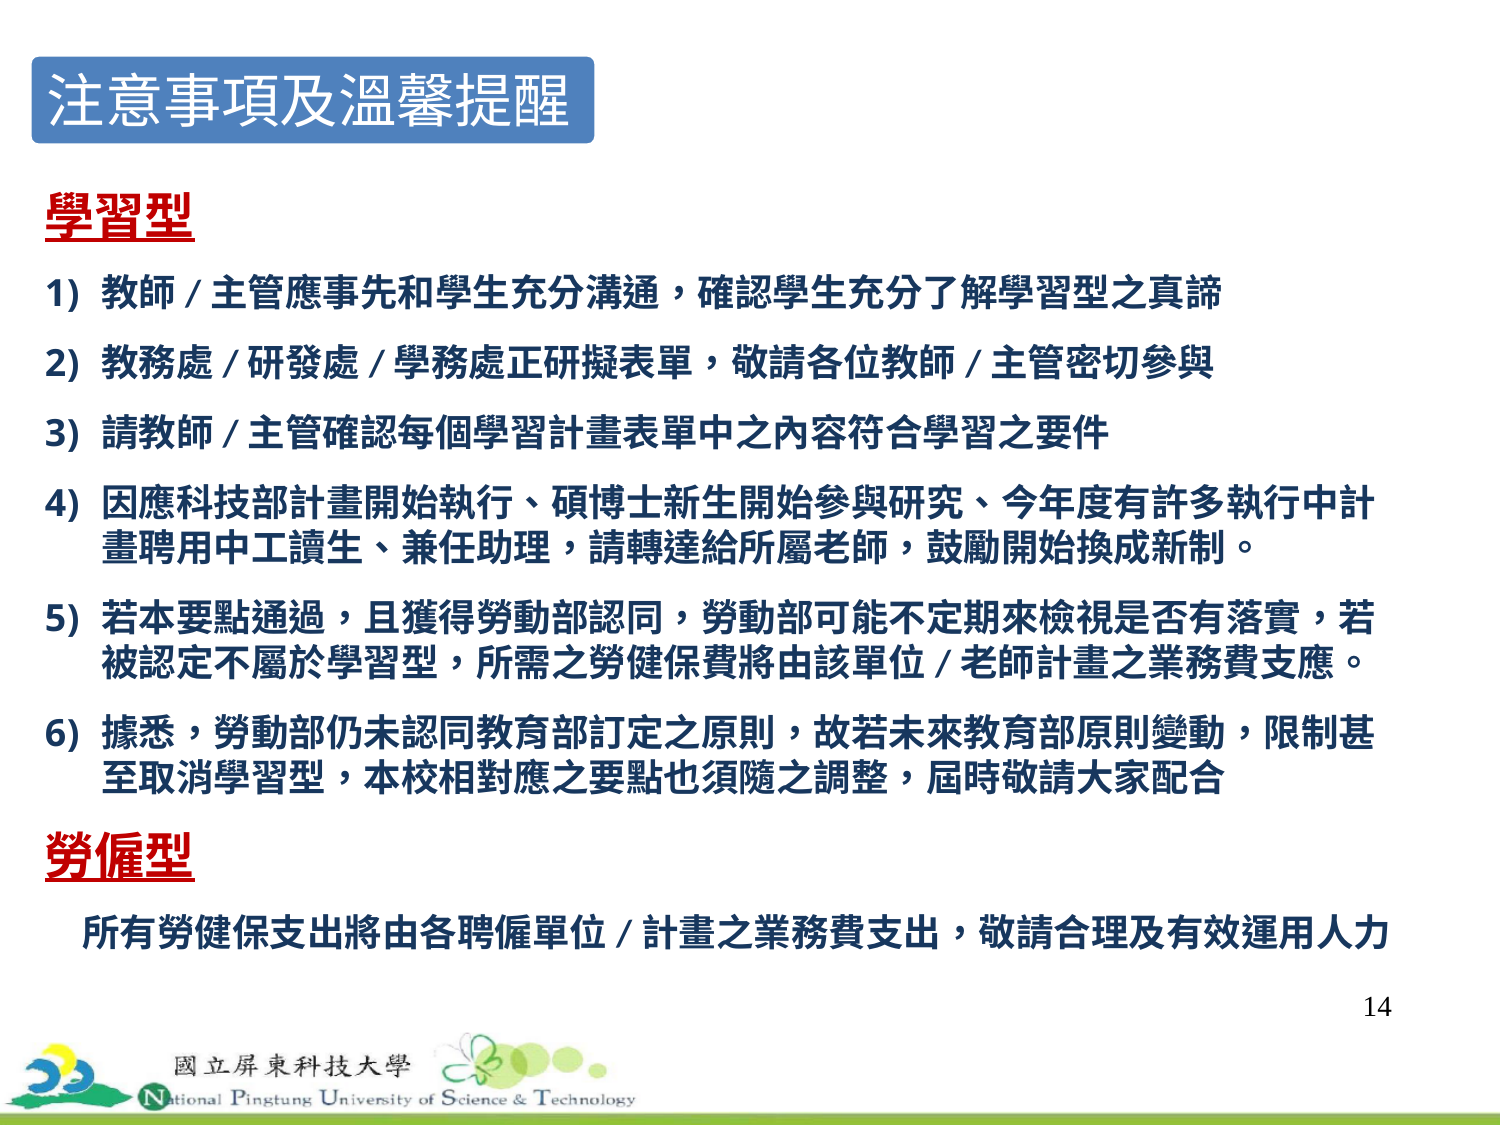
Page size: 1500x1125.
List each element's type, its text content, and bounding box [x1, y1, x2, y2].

text_box 注意事項及溫馨提醒 [29, 54, 597, 146]
text_box 學習型 教師/主管應事先和學生充分溝通，確認學生充分了解學習型之真諦 教務處/研發處/學務處正研擬表單，敬請各位教師/主管密切參與 請教師/主管確認每個學習計畫表單中之內容符合學習之要件 因應科技部計畫開始執行、碩博士新生開始參與研究、今年度有許多執行中計畫聘用中工讀生、兼任助理，請轉達給所屬老師，鼓勵開始換成新制。 若本要點通過，且獲得勞動部認同，勞動部可能不定期來檢視是否有落實，若被認定不屬於學習型，所需之勞健保費將由該單位/老師計畫之業務費支應。 據悉，勞動部仍未認同教育部訂定之原則，故若未來教育部原則變動，限制甚至取消學習型，本校相對應之要點也須隨之調整，屆時敬請大家配合 勞僱型 所有勞健保支出將由各聘僱單位/計畫之業務費支出，敬請合理及有效運用人力 ４． [0, 159, 1449, 980]
text_box <編號> [1347, 979, 1500, 1023]
picture [0, 1023, 1500, 1125]
